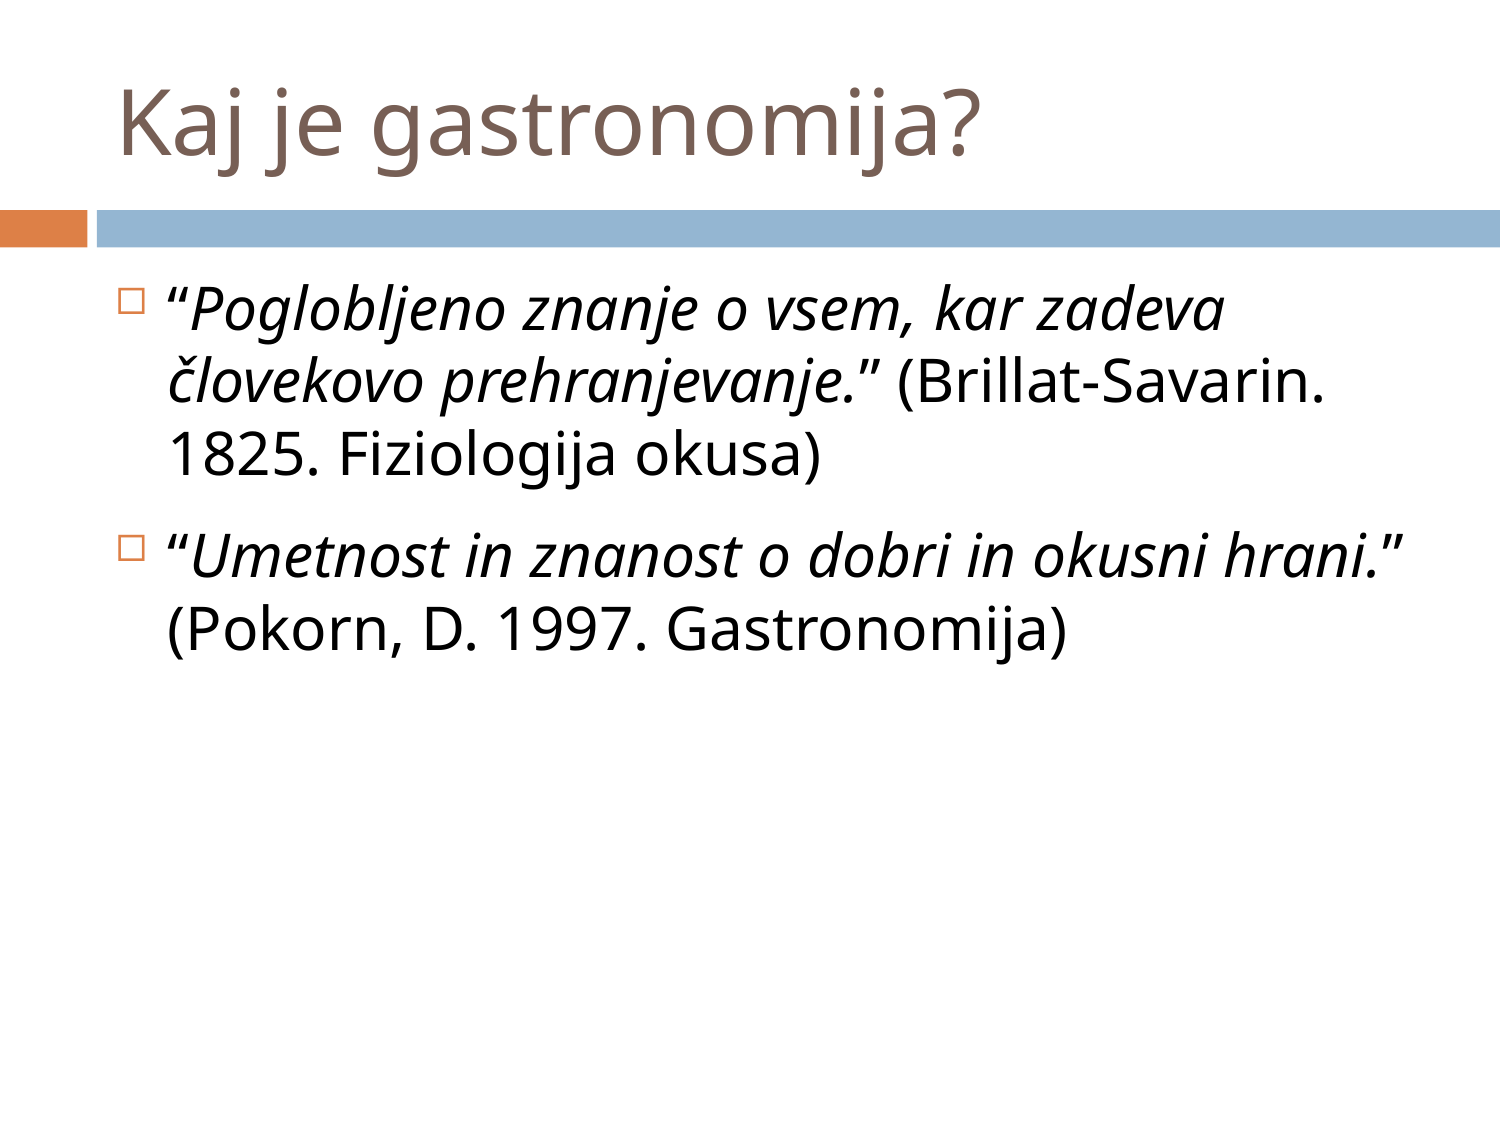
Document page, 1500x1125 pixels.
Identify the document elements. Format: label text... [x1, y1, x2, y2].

title Kaj je gastronomija? [100, 37, 1438, 200]
list “Poglobljeno znanje o vsem, kar zadeva človekovo prehranjevanje.” (Brillat-Savarin. 1825. Fiziologija okusa) “Umetnost in znanost o dobri in okusni hrani.” (Pokorn, D. 1997. Gastronomija) [100, 262, 1438, 1000]
